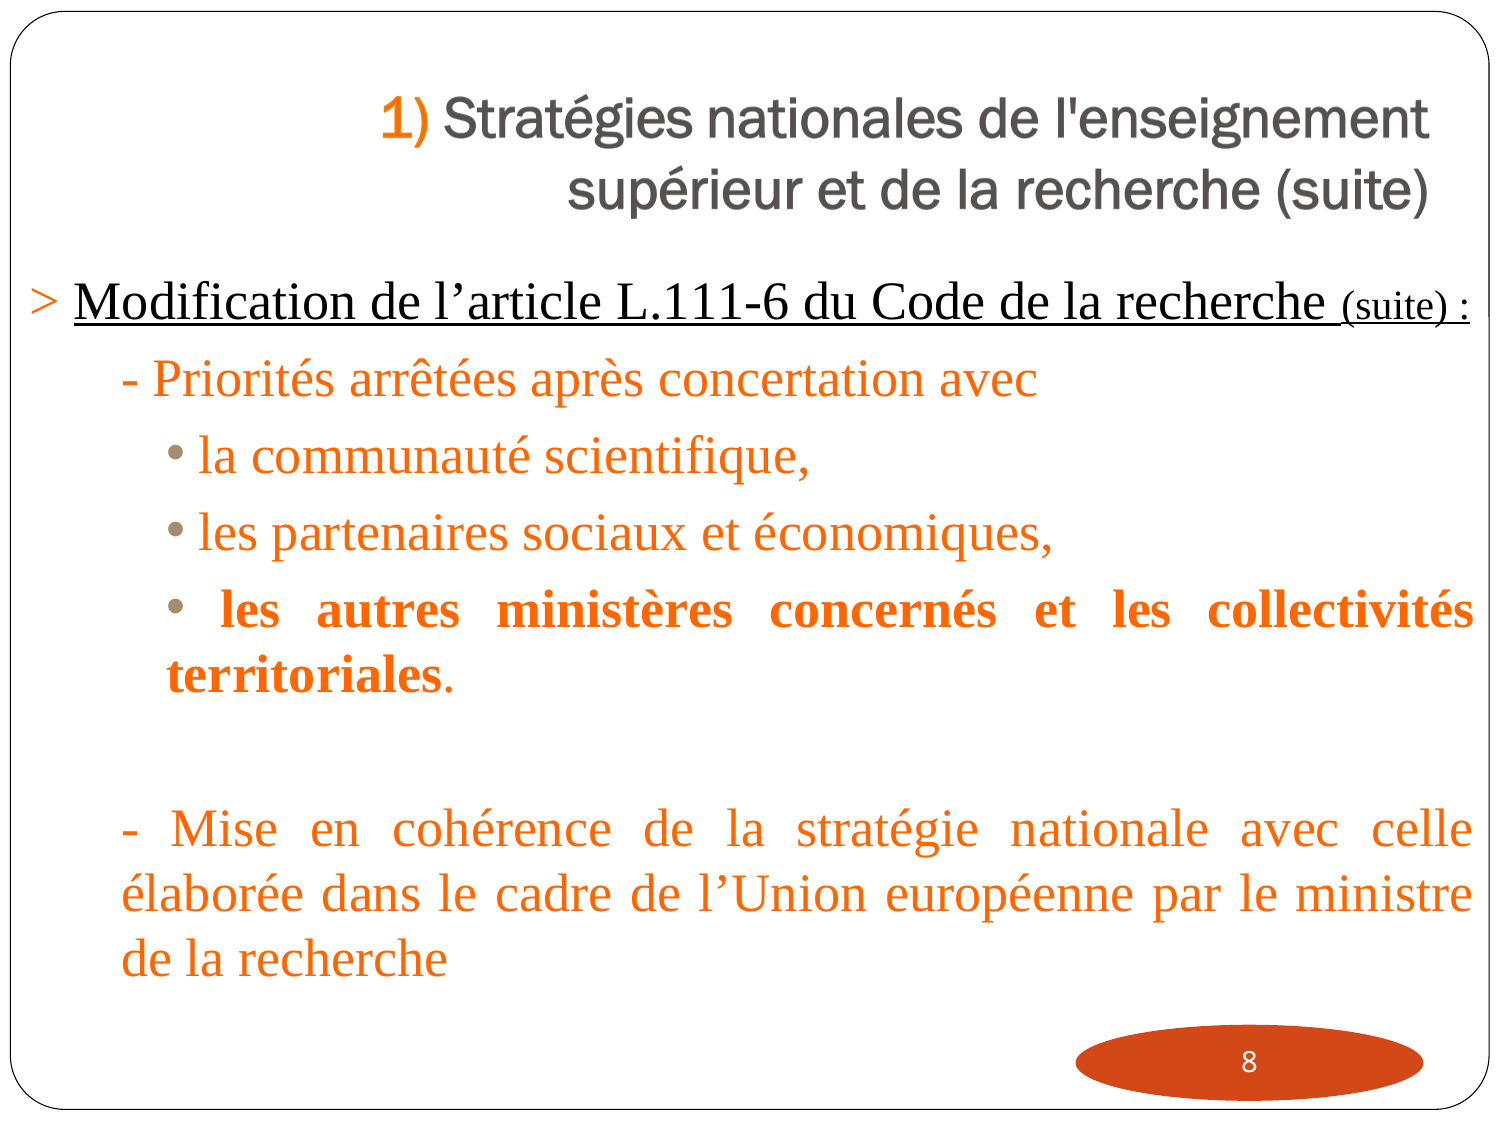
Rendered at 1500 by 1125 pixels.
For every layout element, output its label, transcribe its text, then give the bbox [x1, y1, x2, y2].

text_box > Modification de l’article L.111-6 du Code de la recherche (suite) : - Priorités arrêtées après concertation avec la communauté scientifique, les partenaires sociaux et économiques, les autres ministères concernés et les collectivités territoriales. - Mise en cohérence de la stratégie nationale avec celle élaborée dans le cadre de l’Union européenne par le ministre de la recherche [24, 271, 1476, 982]
picture [212, 73, 1444, 235]
text_box <numéro> [1075, 1024, 1424, 1101]
